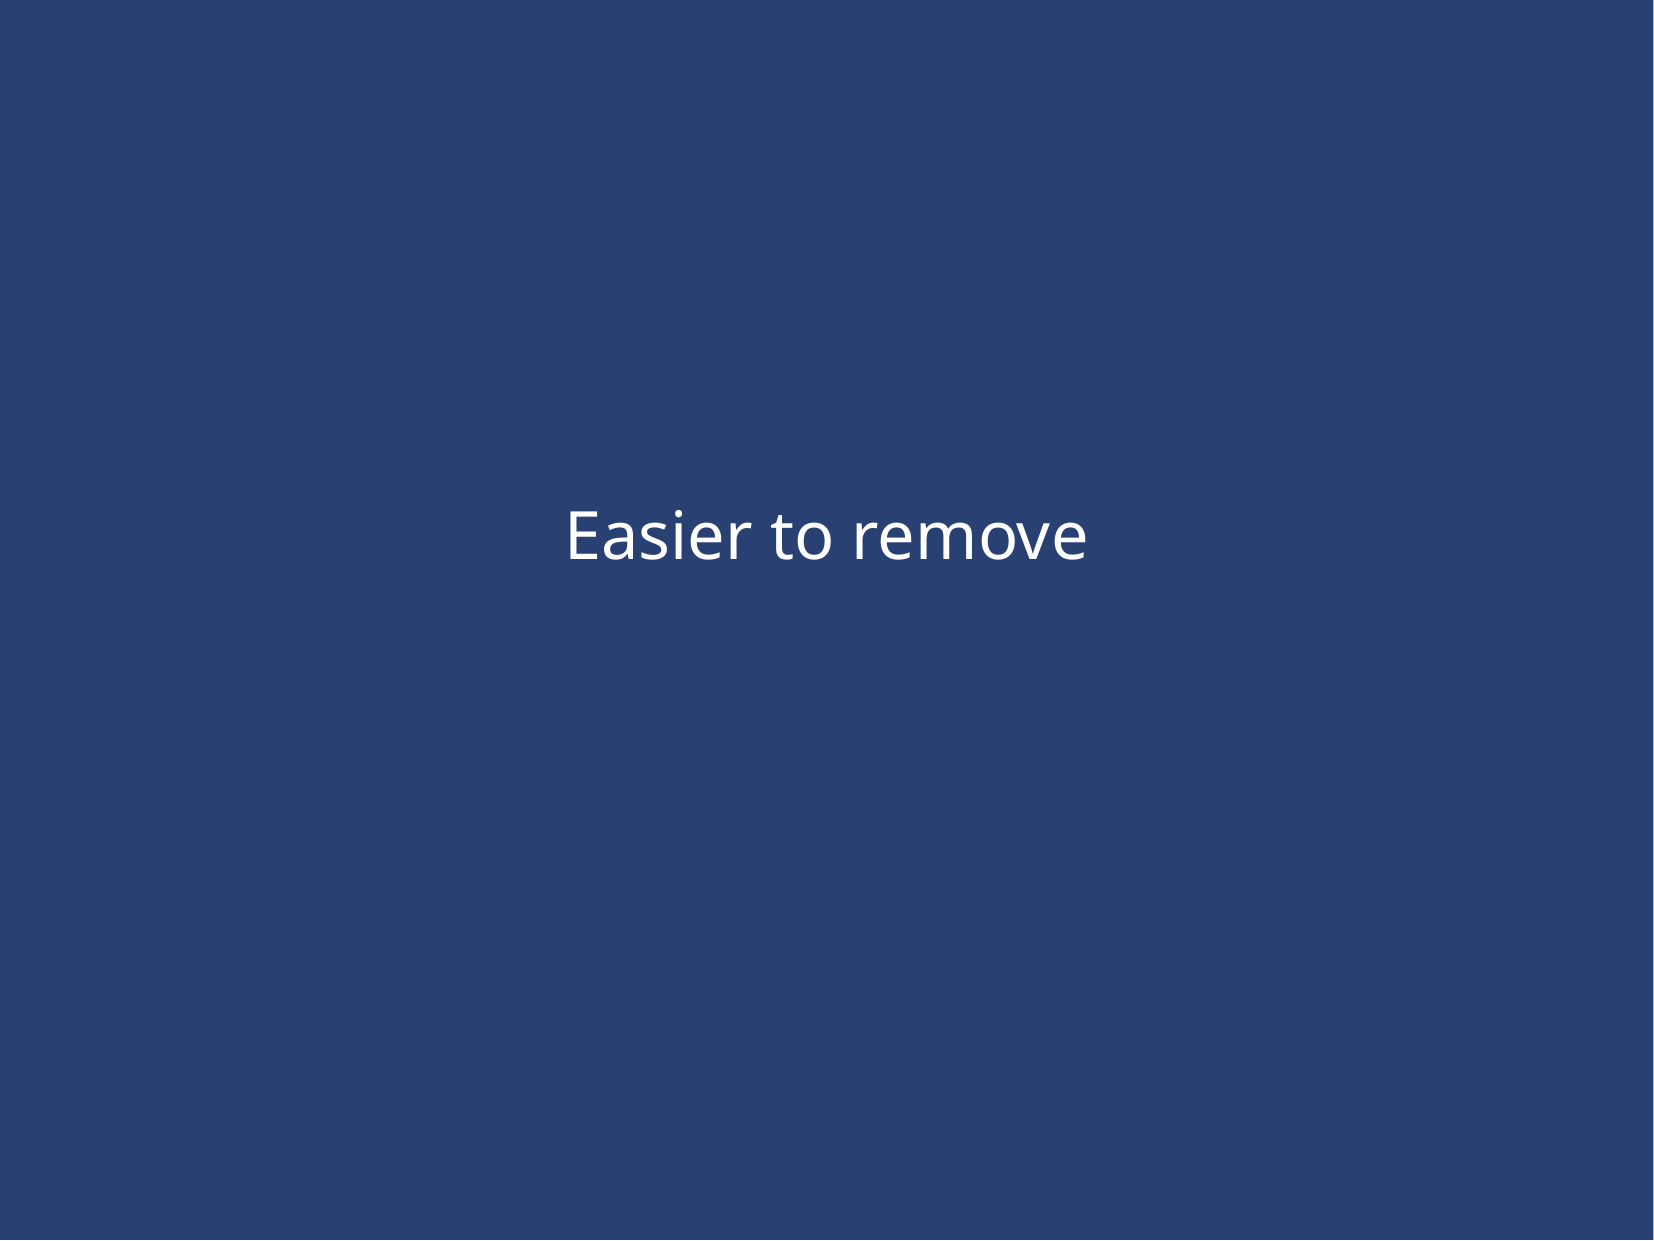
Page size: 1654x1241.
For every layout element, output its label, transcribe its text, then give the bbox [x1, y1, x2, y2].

subtitle Easier to remove [82, 56, 1571, 1102]
